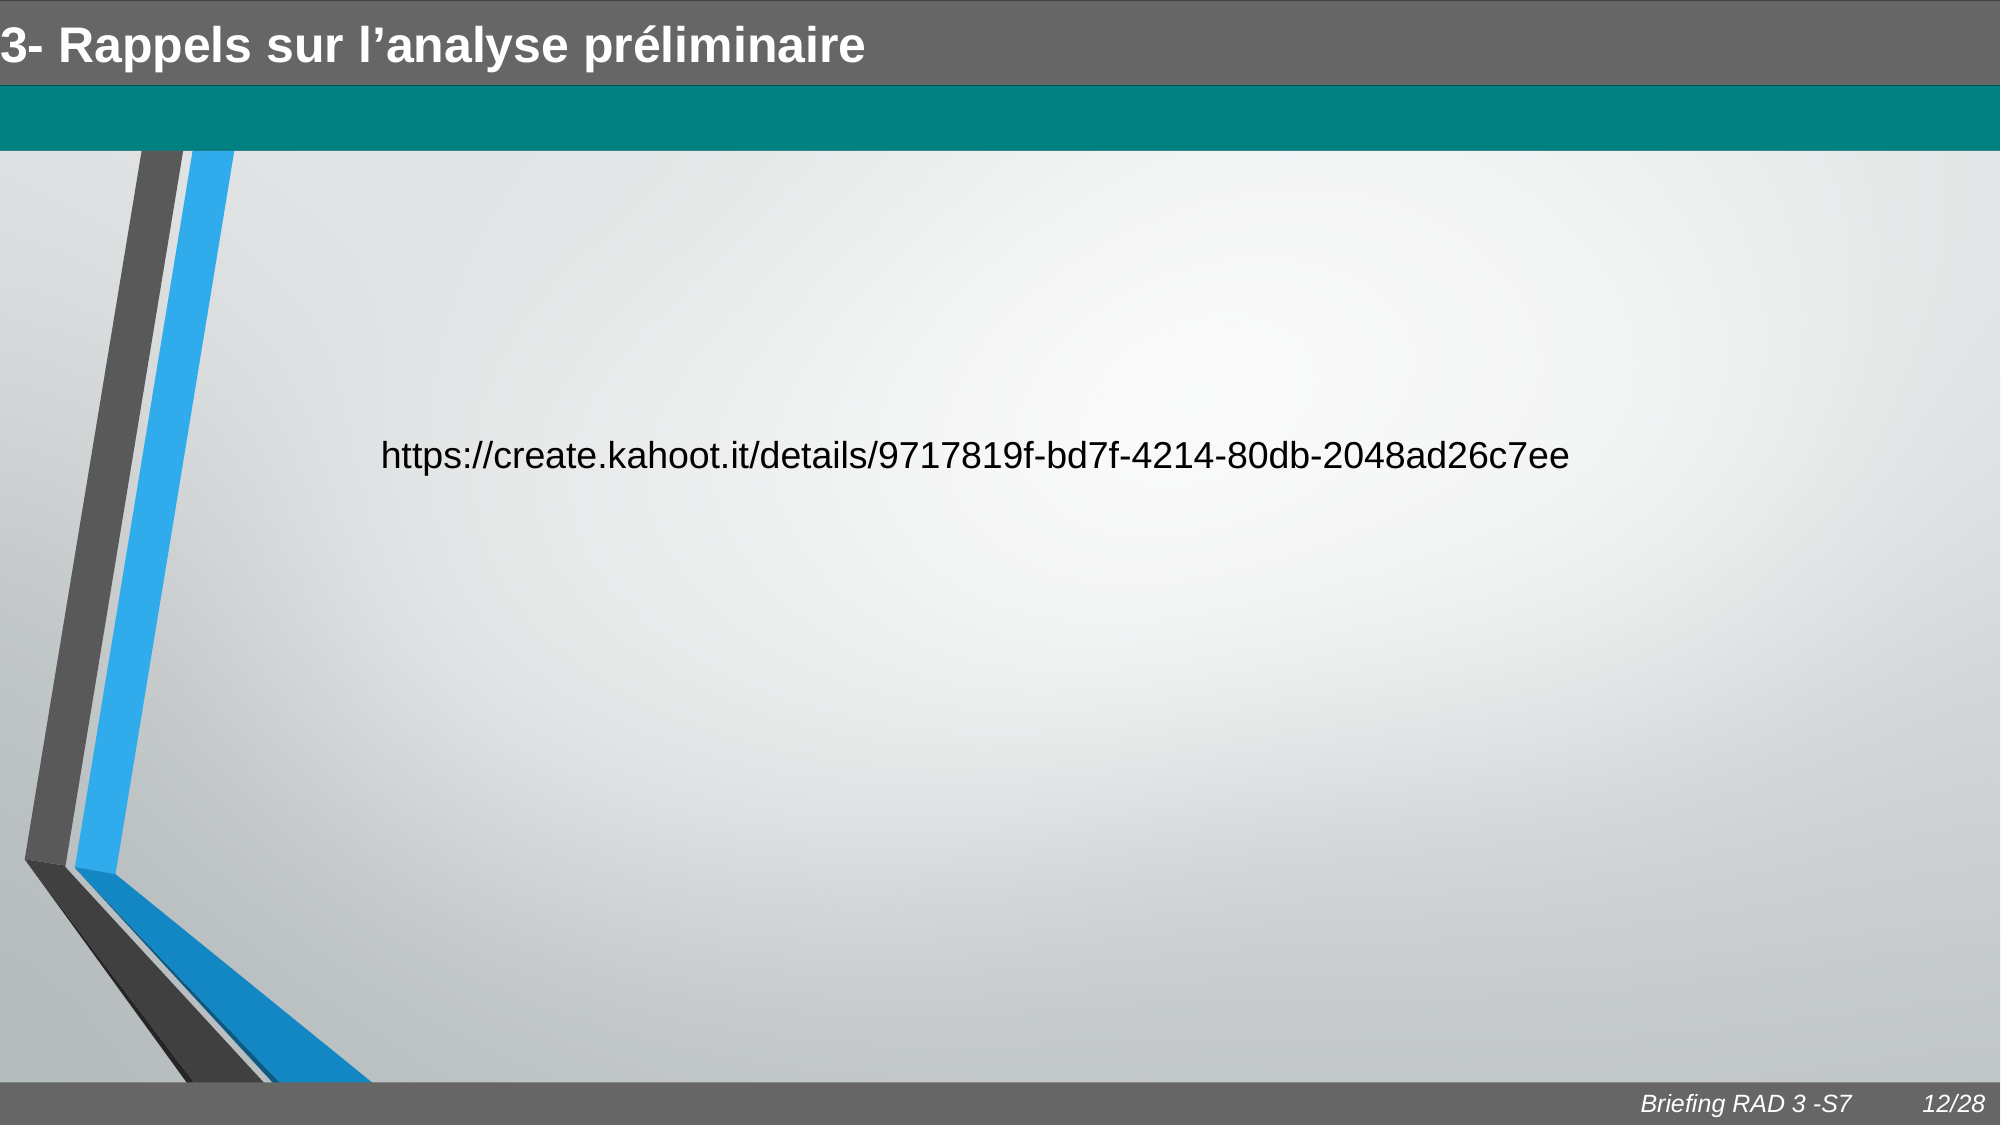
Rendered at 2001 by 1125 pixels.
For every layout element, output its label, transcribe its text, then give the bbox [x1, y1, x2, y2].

picture [0, 151, 185, 1082]
text_box Briefing RAD 3 -S7 <numéro>/28 [0, 1082, 2000, 1125]
title [0, 85, 2000, 151]
title 3- Rappels sur l’analyse préliminaire [0, 0, 2000, 85]
picture [66, 151, 271, 1082]
picture [116, 0, 2001, 1125]
text_box https://create.kahoot.it/details/9717819f-bd7f-4214-80db-2048ad26c7ee [366, 427, 1586, 485]
